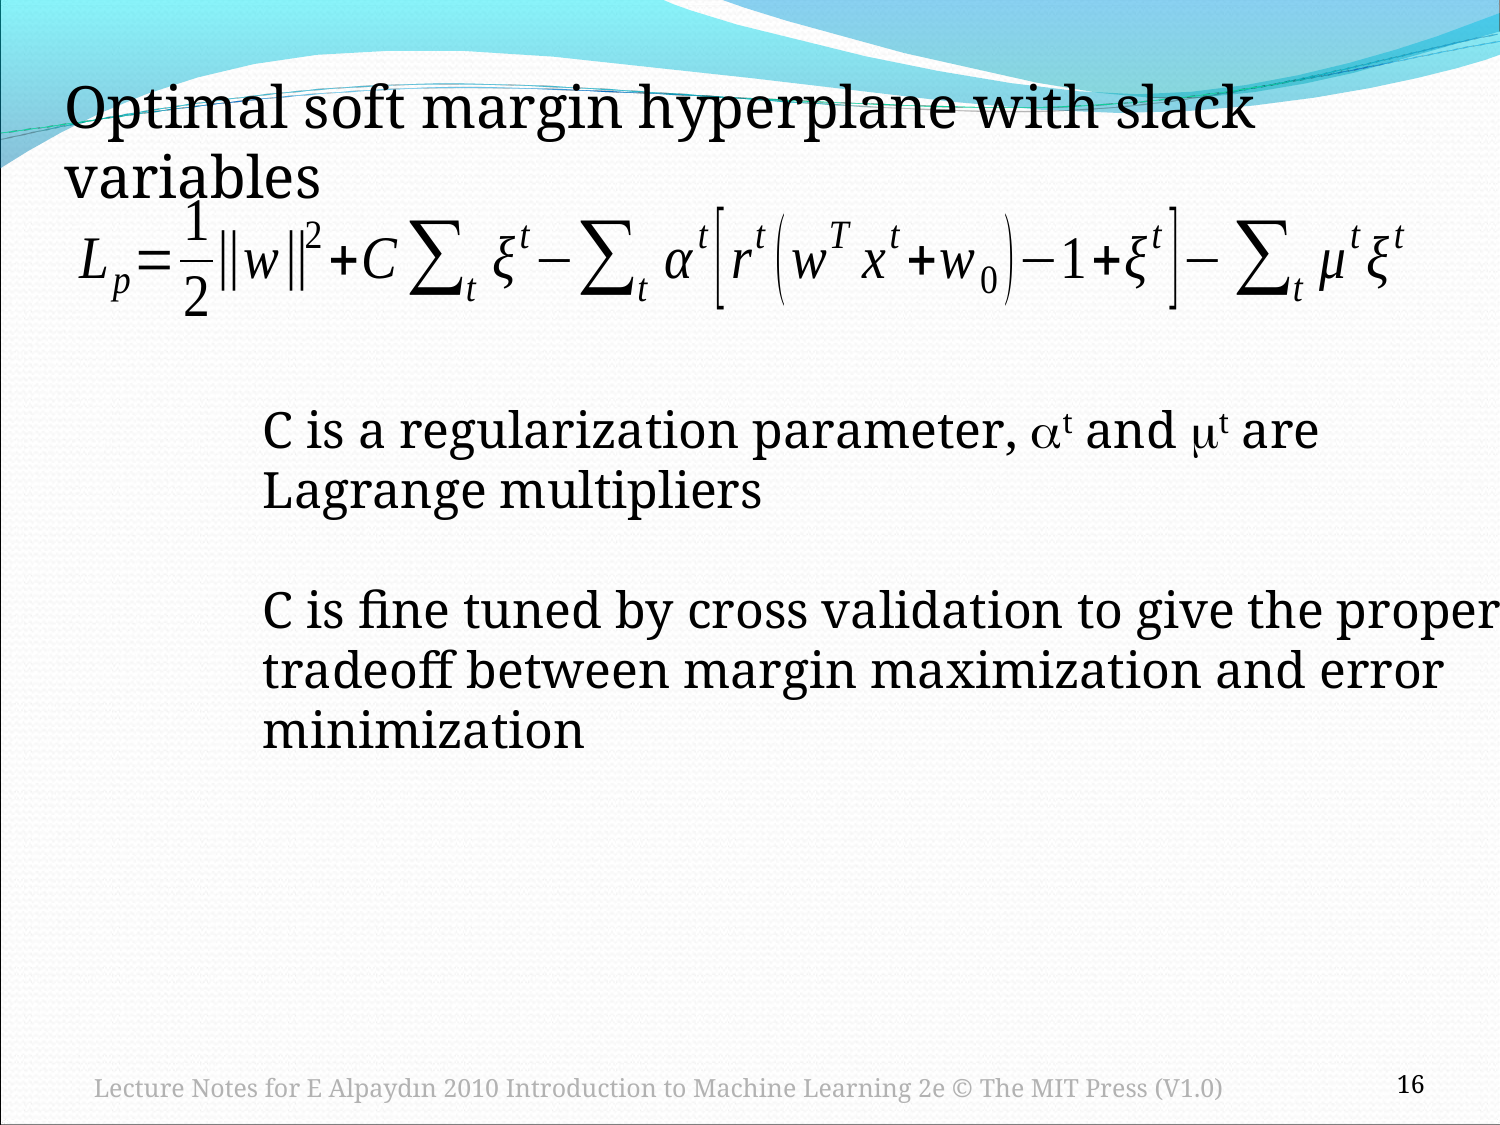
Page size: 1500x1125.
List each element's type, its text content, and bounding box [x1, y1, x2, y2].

text_box Lecture Notes for E Alpaydın 2010 Introduction to Machine Learning 2e © The MIT Press (V1.0) [93, 1042, 1254, 1103]
picture [0, 0, 1500, 1125]
text_box Optimal soft margin hyperplane with slack variables [50, 62, 1463, 163]
text_box C is a regularization parameter, t and t are Lagrange multipliers C is fine tuned by cross validation to give the proper tradeoff between margin maximization and error minimization [248, 390, 1500, 767]
text_box <number> [1299, 1042, 1426, 1103]
chart [62, 187, 1426, 332]
